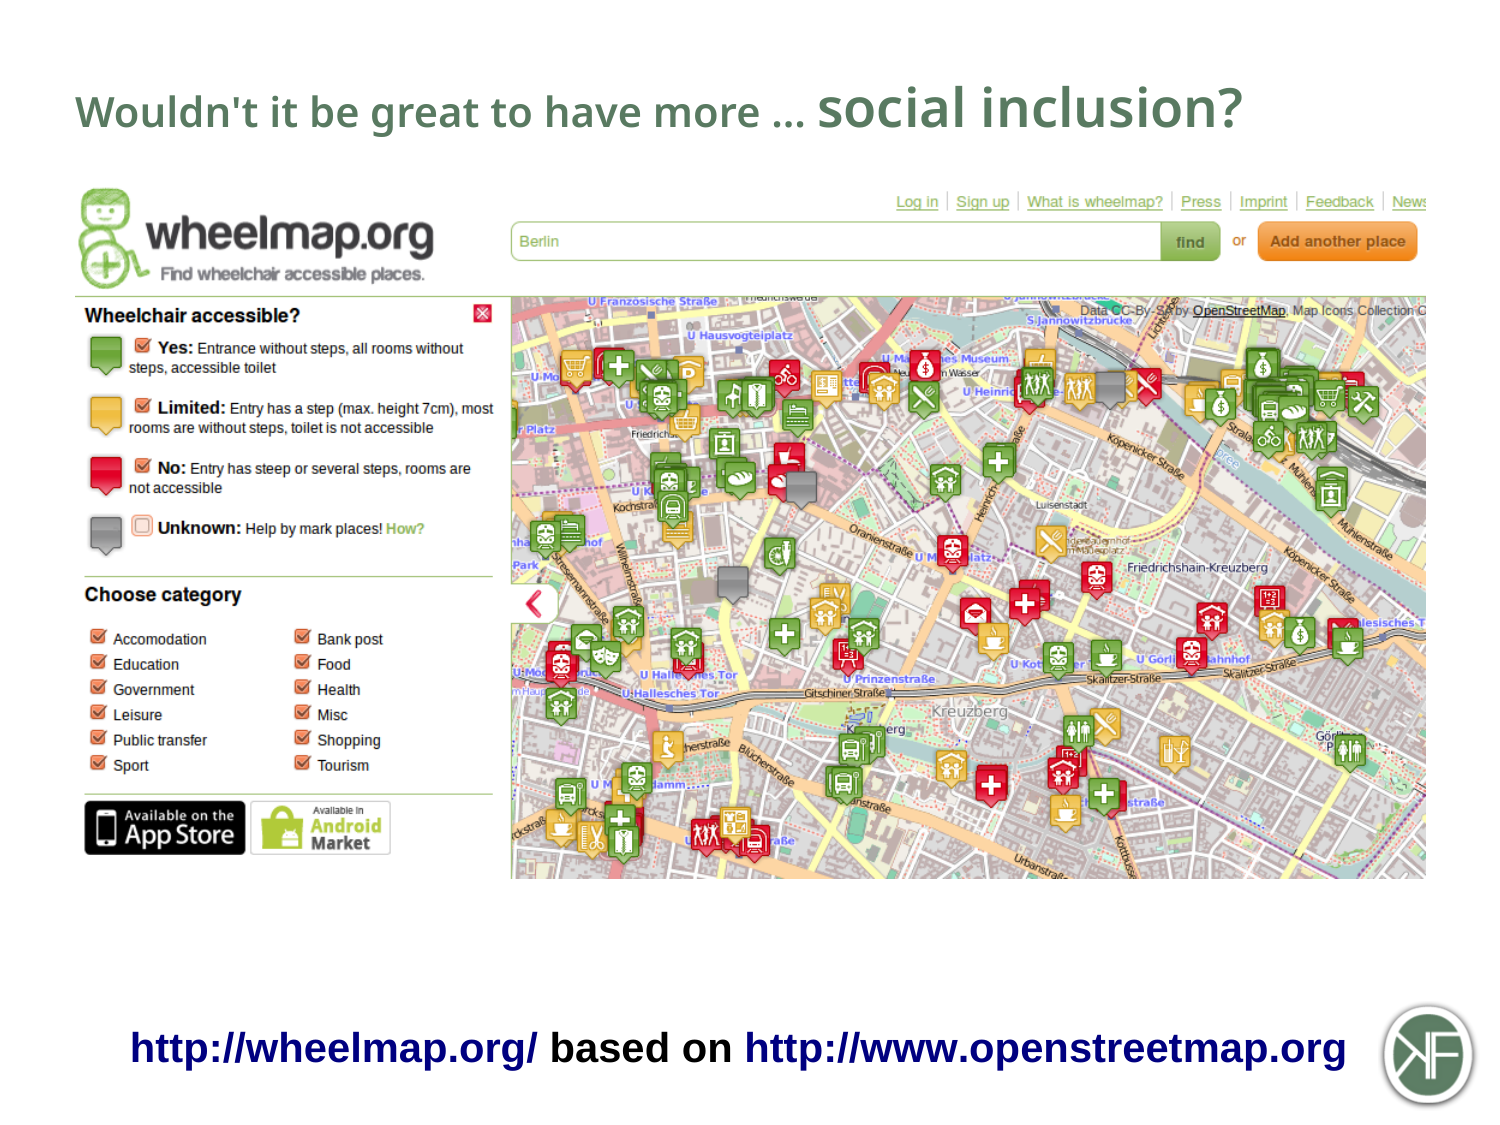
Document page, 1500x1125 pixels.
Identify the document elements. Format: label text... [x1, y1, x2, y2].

picture [75, 183, 1426, 879]
picture [1378, 1000, 1480, 1111]
title Wouldn't it be great to have more … social inclusion? [75, 44, 1425, 168]
text_box http://wheelmap.org/ based on http://www.openstreetmap.org [130, 1020, 1370, 1073]
